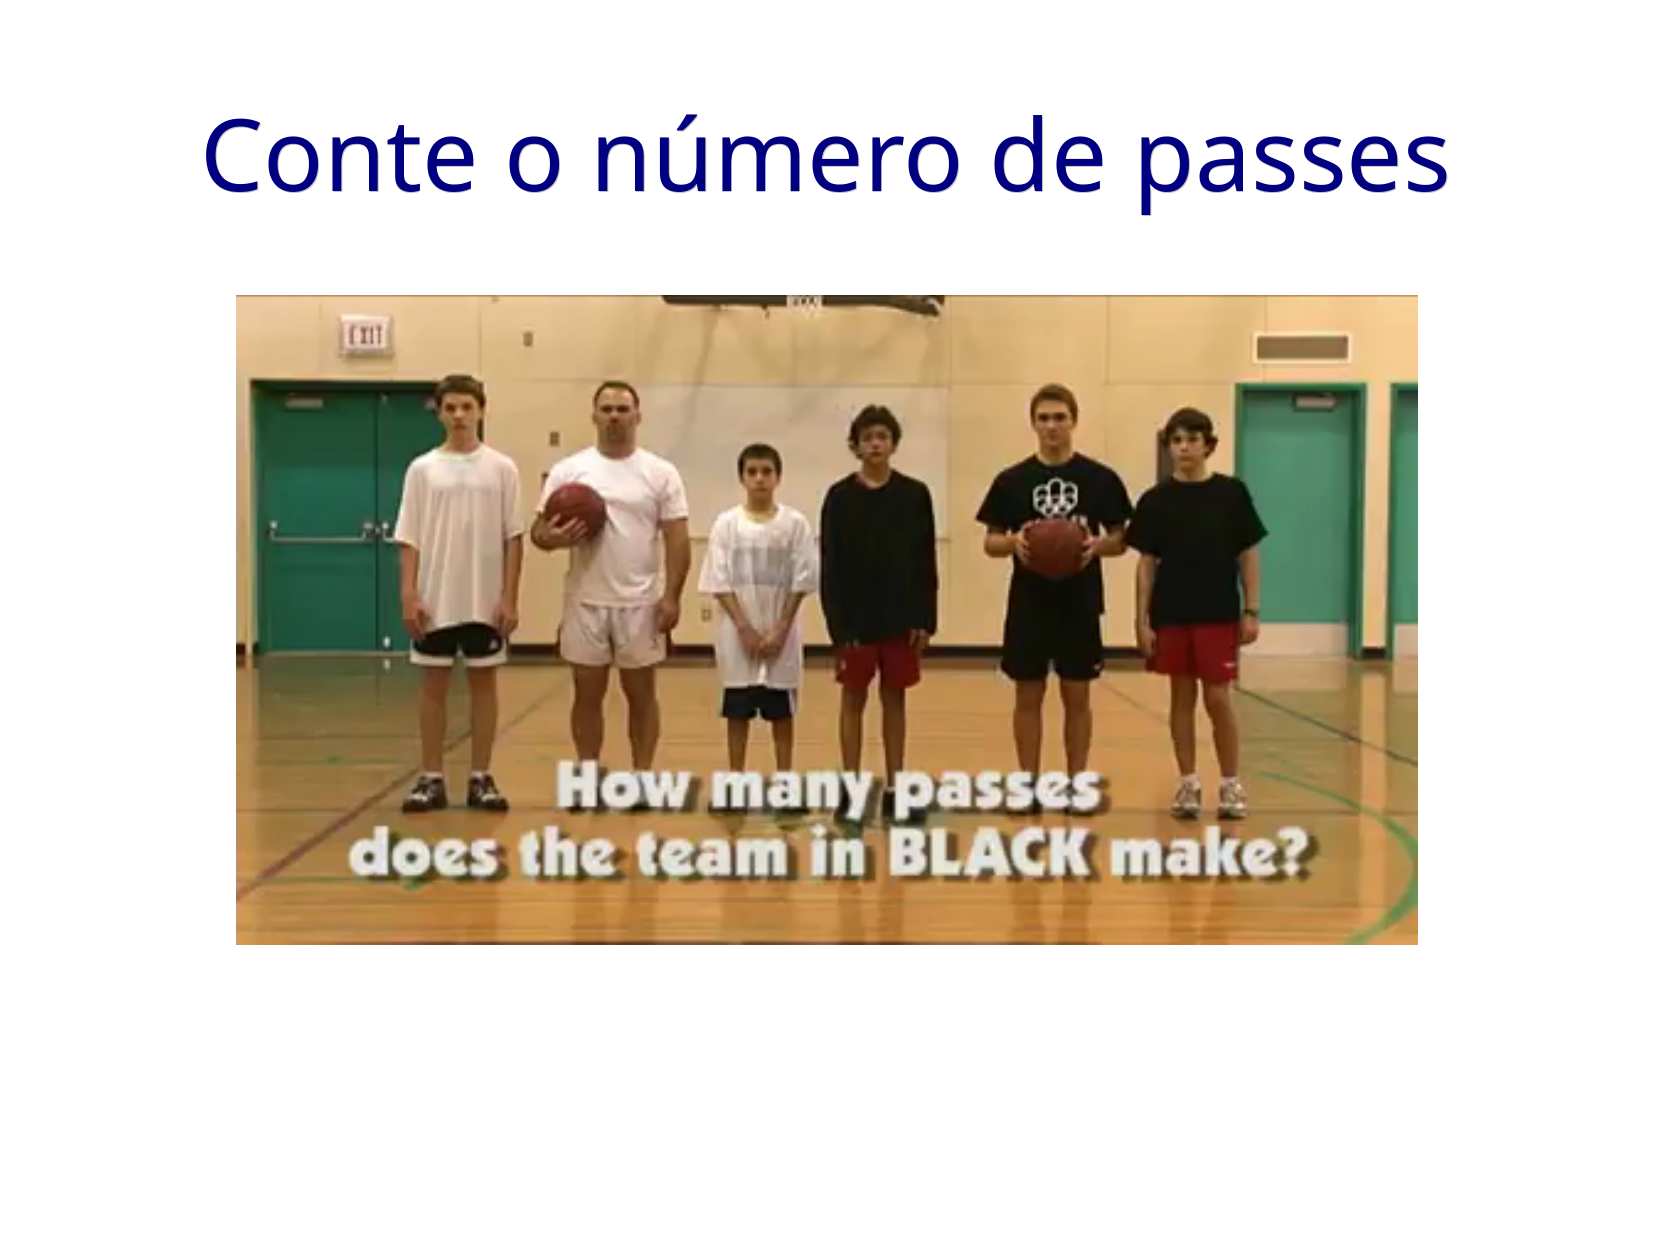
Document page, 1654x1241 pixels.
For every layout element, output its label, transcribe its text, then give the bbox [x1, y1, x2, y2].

picture [236, 295, 1418, 945]
title Conte o número de passes [82, 49, 1571, 257]
